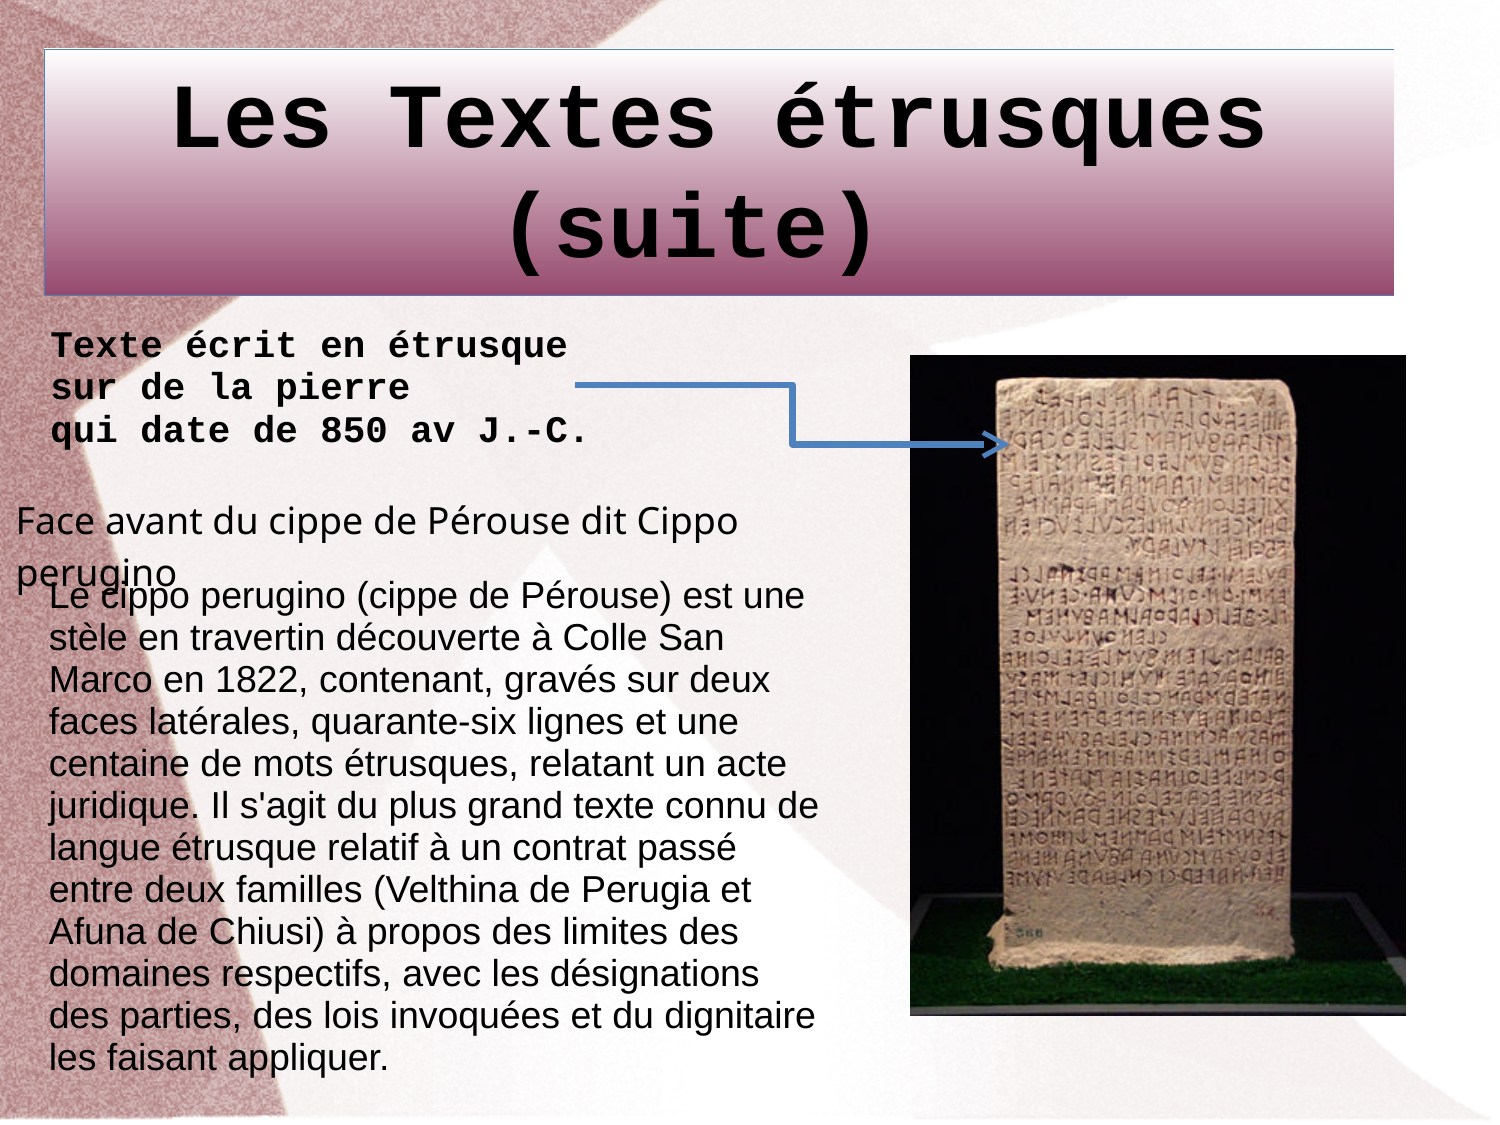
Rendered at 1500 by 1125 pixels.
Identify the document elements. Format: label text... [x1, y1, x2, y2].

chart [294, 388, 910, 1006]
text_box Face avant du cippe de Pérouse dit Cippo perugino [0, 487, 898, 556]
picture [21, 568, 33, 584]
text_box Le cippo perugino (cippe de Pérouse) est une stèle en travertin découverte à Colle San Marco en 1822, contenant, gravés sur deux faces latérales, quarante-six lignes et une centaine de mots étrusques, relatant un acte juridique. Il s'agit du plus grand texte connu de langue étrusque relatif à un contrat passé entre deux familles (Velthina de Perugia et Afuna de Chiusi) à propos des limites des domaines respectifs, avec les désignations des parties, des lois invoquées et du dignitaire les faisant appliquer. [34, 566, 839, 1087]
picture [0, 0, 1500, 1125]
chart [294, 263, 1452, 1006]
text_box Texte écrit en étrusque sur de la pierre qui date de 850 av J.-C. [35, 318, 745, 473]
title Les Textes étrusques (suite) [43, 48, 1394, 296]
